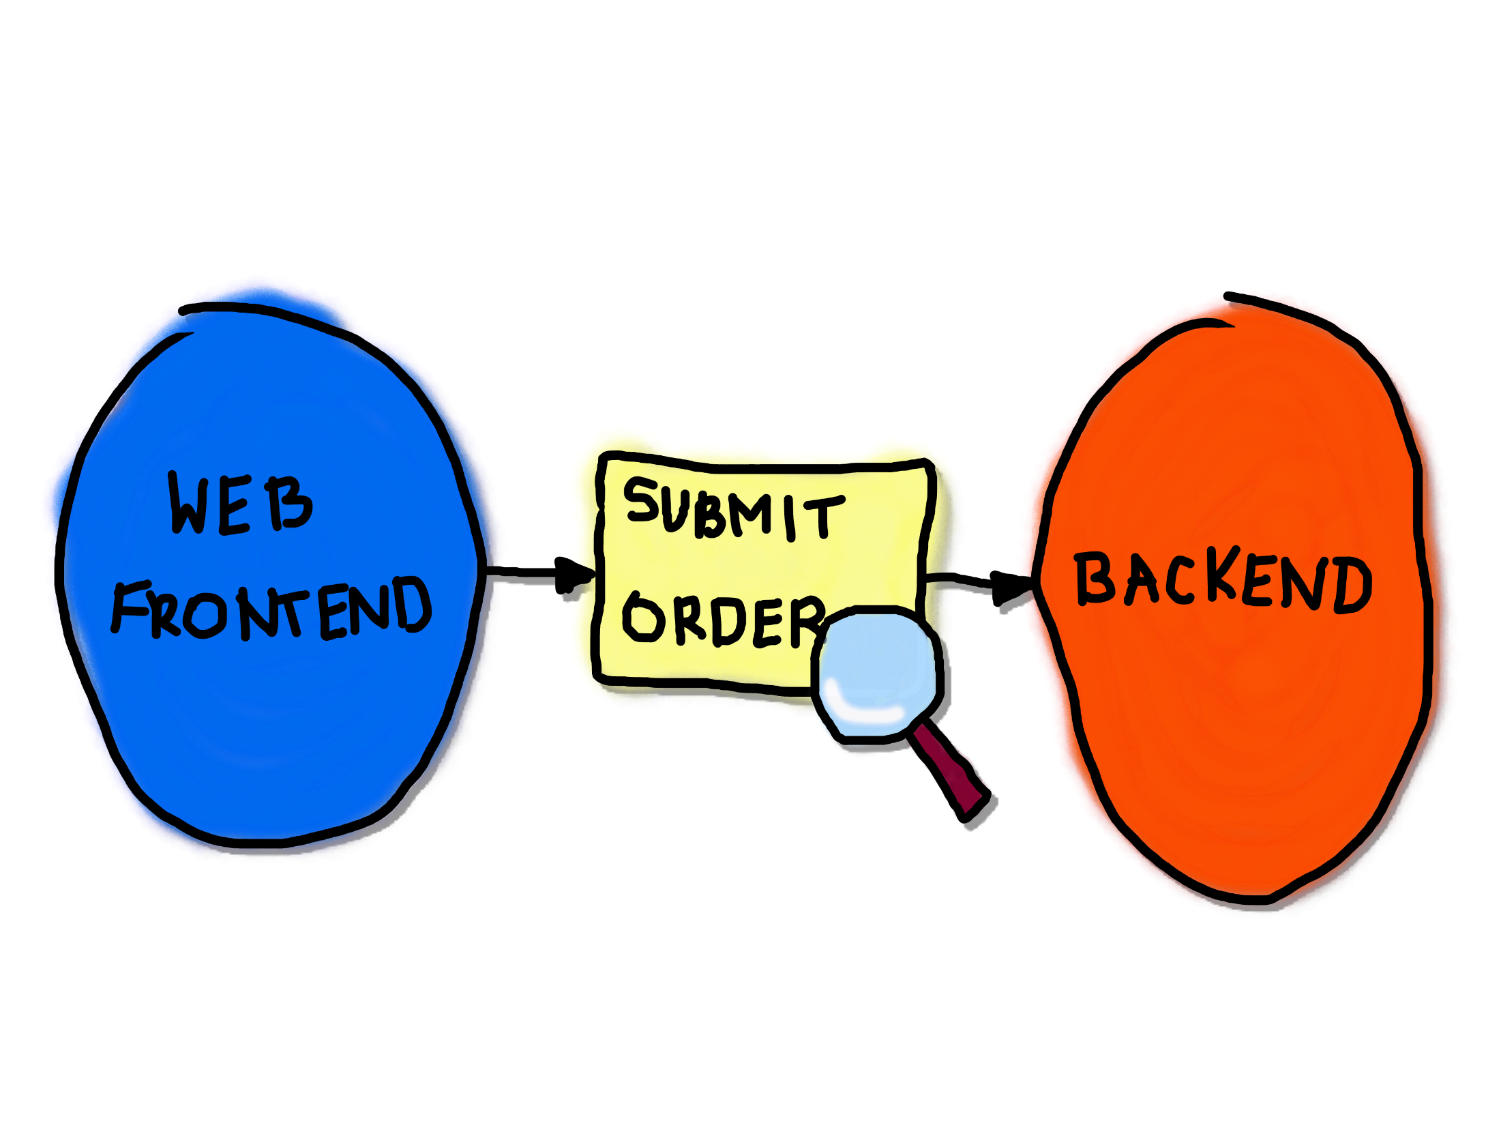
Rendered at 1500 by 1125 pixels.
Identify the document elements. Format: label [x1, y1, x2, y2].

picture [0, 123, 1500, 1001]
